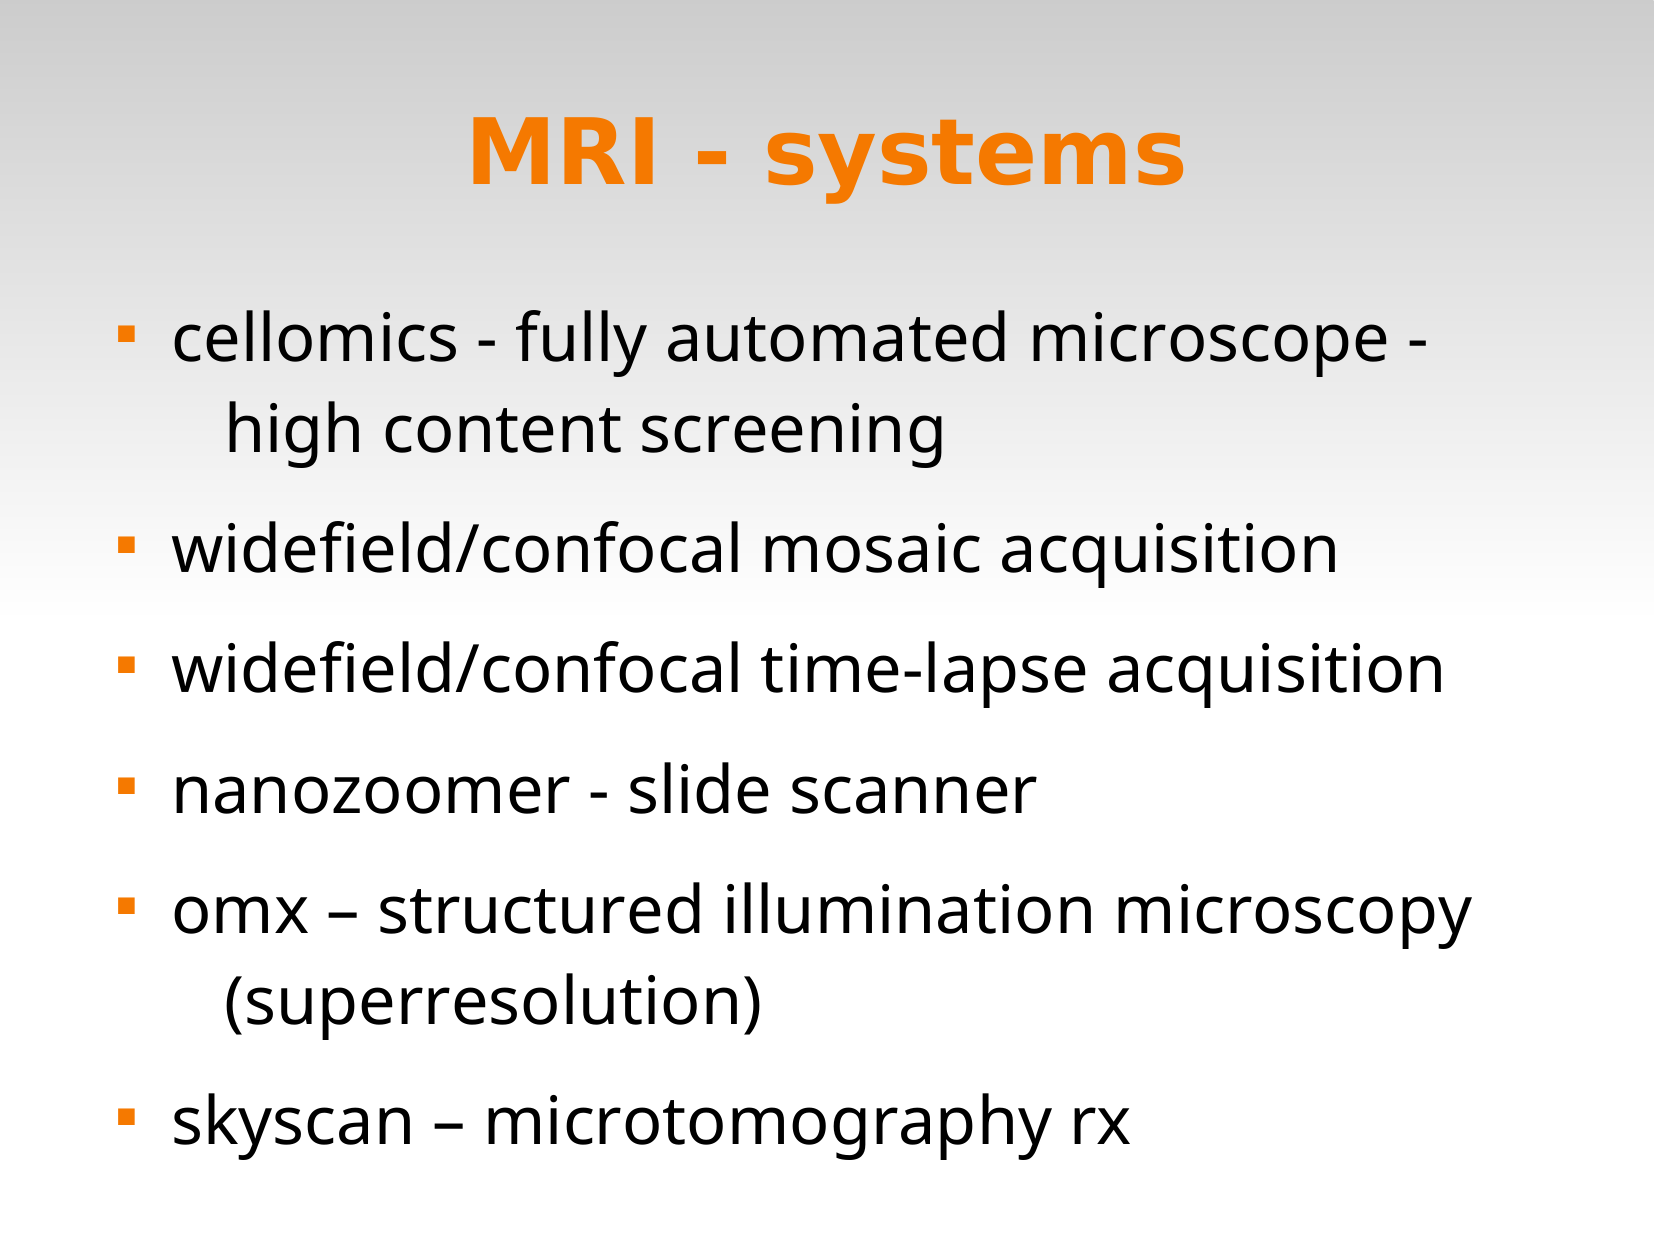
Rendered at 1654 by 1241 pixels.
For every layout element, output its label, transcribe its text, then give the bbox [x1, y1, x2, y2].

title MRI - systems [82, 49, 1571, 257]
list cellomics - fully automated microscope - high content screening widefield/confocal mosaic acquisition widefield/confocal time-lapse acquisition nanozoomer - slide scanner omx – structured illumination microscopy (superresolution) skyscan – microtomography rx [82, 290, 1636, 1132]
